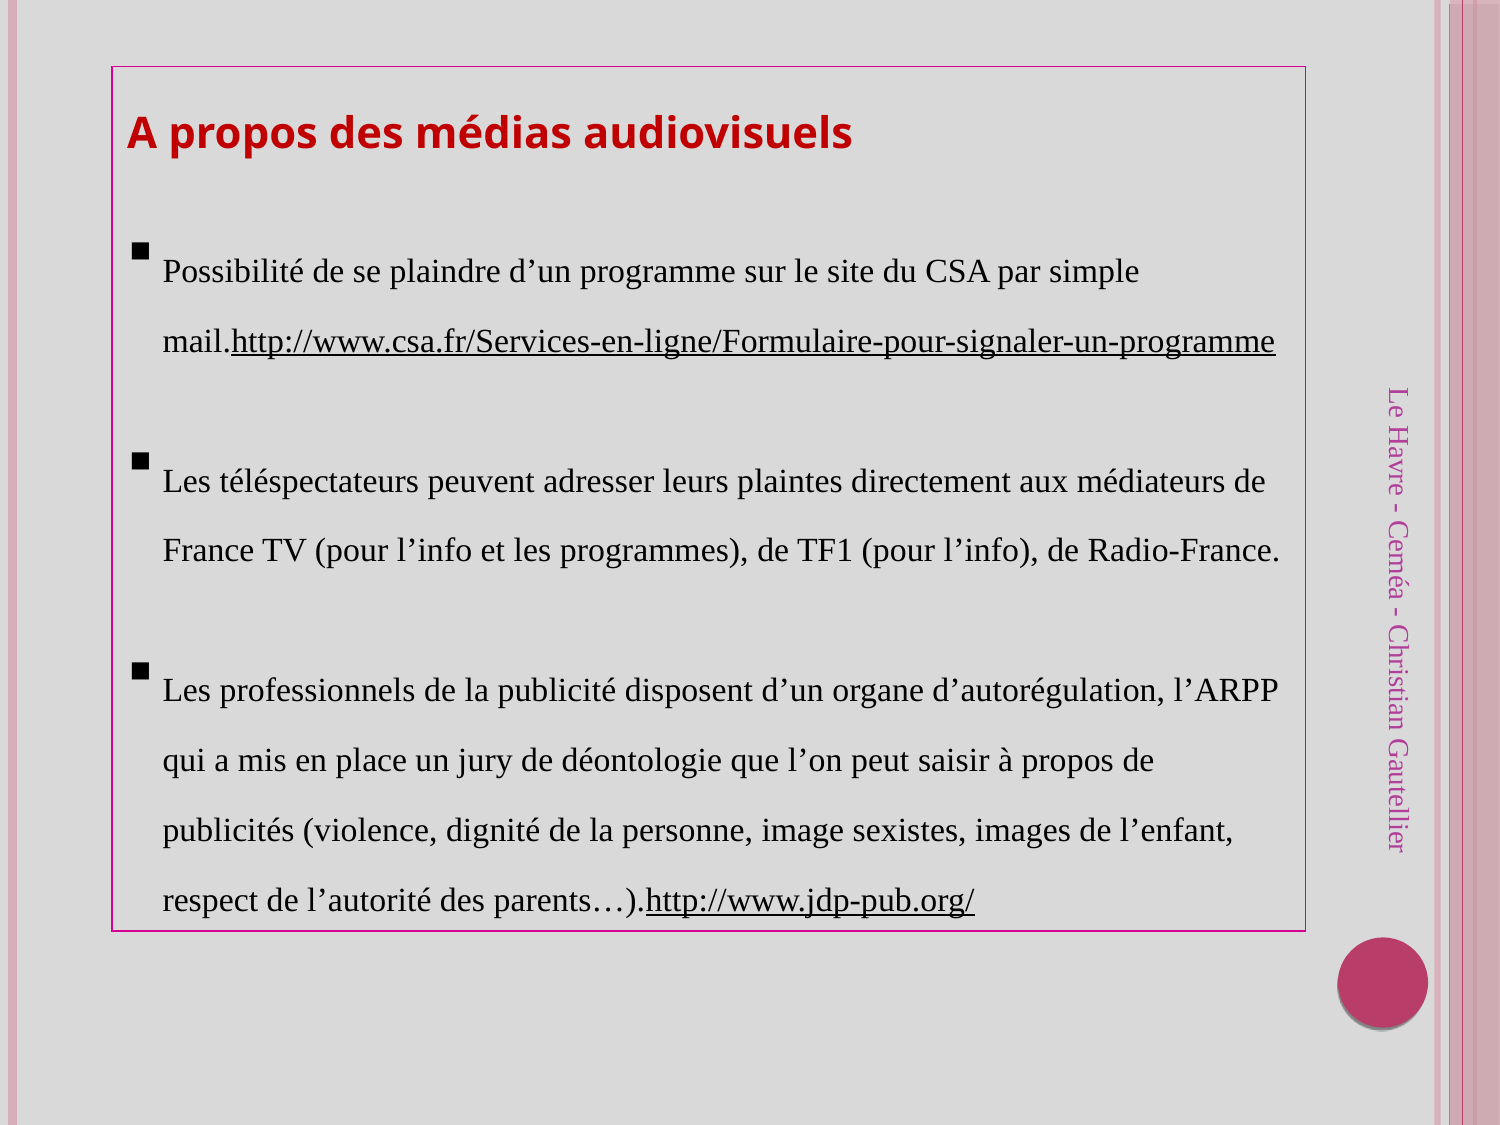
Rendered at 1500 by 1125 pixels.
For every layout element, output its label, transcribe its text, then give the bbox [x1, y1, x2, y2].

text_box A propos des médias audiovisuels Possibilité de se plaindre d’un programme sur le site du CSA par simple mail.http://www.csa.fr/Services-en-ligne/Formulaire-pour-signaler-un-programme Les téléspectateurs peuvent adresser leurs plaintes directement aux médiateurs de France TV (pour l’info et les programmes), de TF1 (pour l’info), de Radio-France. Les professionnels de la publicité disposent d’un organe d’autorégulation, l’ARPP qui a mis en place un jury de déontologie que l’on peut saisir à propos de publicités (violence, dignité de la personne, image sexistes, images de l’enfant, respect de l’autorité des parents…).http://www.jdp-pub.org/ [112, 66, 1306, 931]
footer Le Havre - Ceméa - Christian Gautellier [1379, 380, 1440, 906]
